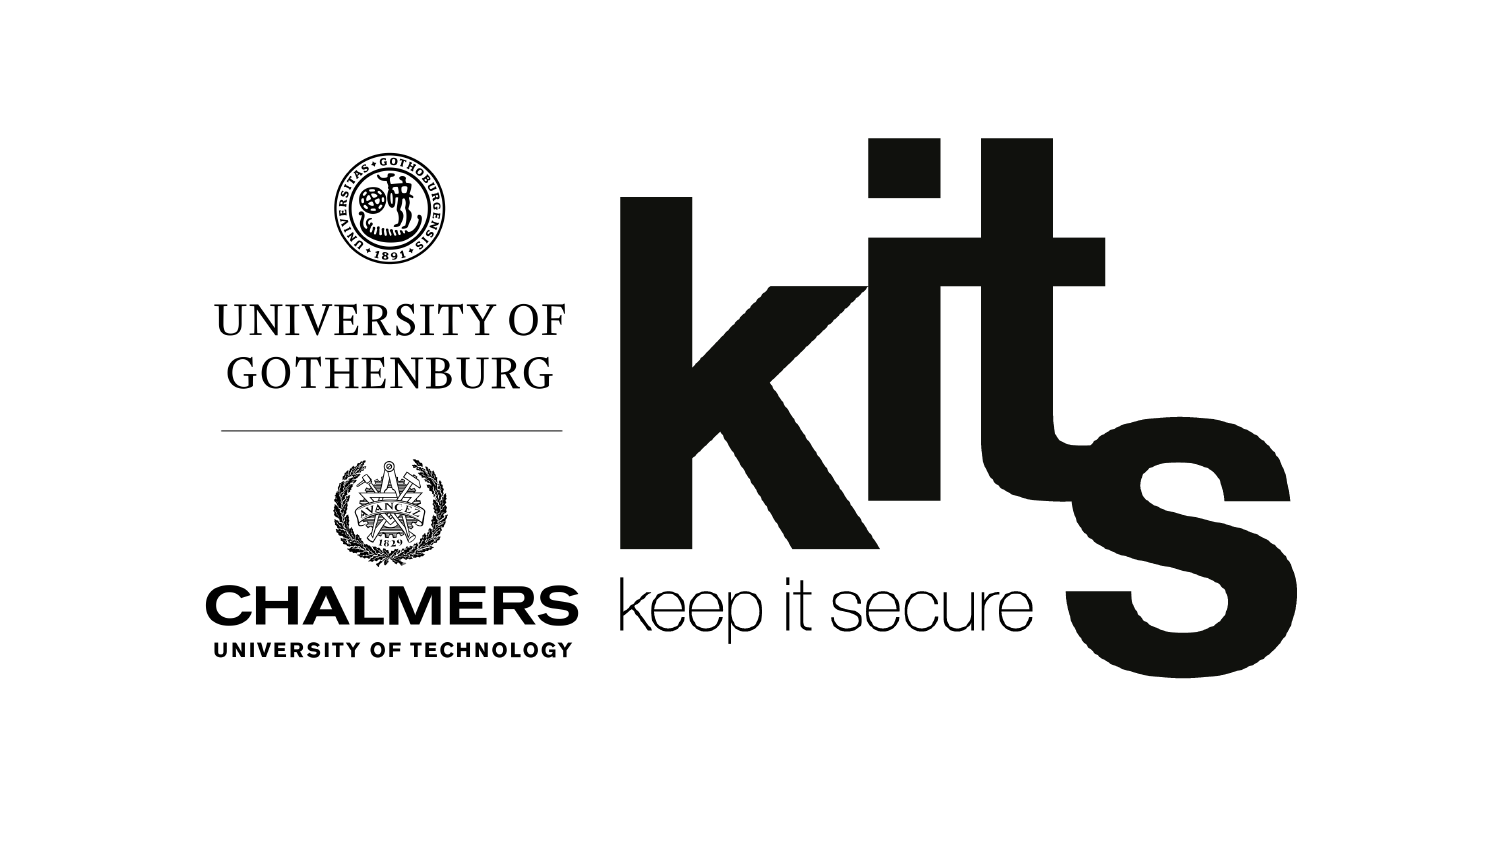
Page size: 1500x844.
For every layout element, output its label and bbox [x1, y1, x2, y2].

picture [164, 100, 1336, 717]
